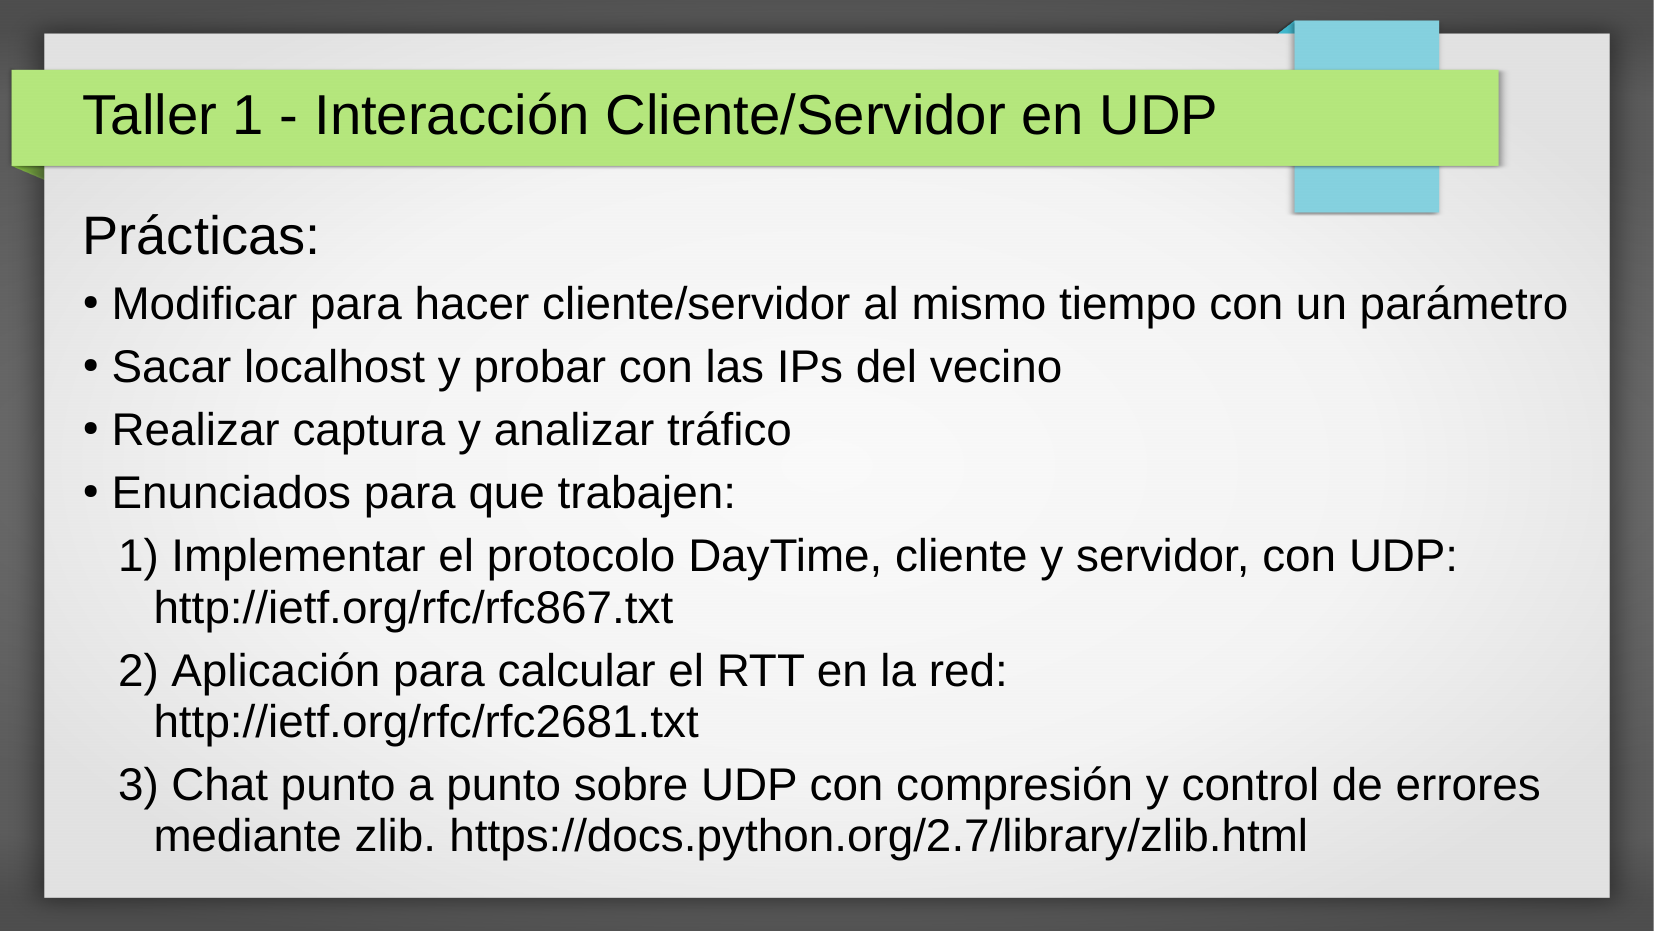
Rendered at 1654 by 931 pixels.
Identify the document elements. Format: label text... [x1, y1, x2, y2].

title Taller 1 - Interacción Cliente/Servidor en UDP [82, 52, 1440, 179]
picture [0, 0, 1654, 931]
subtitle Prácticas: Modificar para hacer cliente/servidor al mismo tiempo con un parámetro Sacar localhost y probar con las IPs del vecino Realizar captura y analizar tráfico Enunciados para que trabajen: Implementar el protocolo DayTime, cliente y servidor, con UDP:http://ietf.org/rfc/rfc867.txt Aplicación para calcular el RTT en la red: http://ietf.org/rfc/rfc2681.txt Chat punto a punto sobre UDP con compresión y control de errores mediante zlib. https://docs.python.org/2.7/library/zlib.html [82, 205, 1571, 862]
